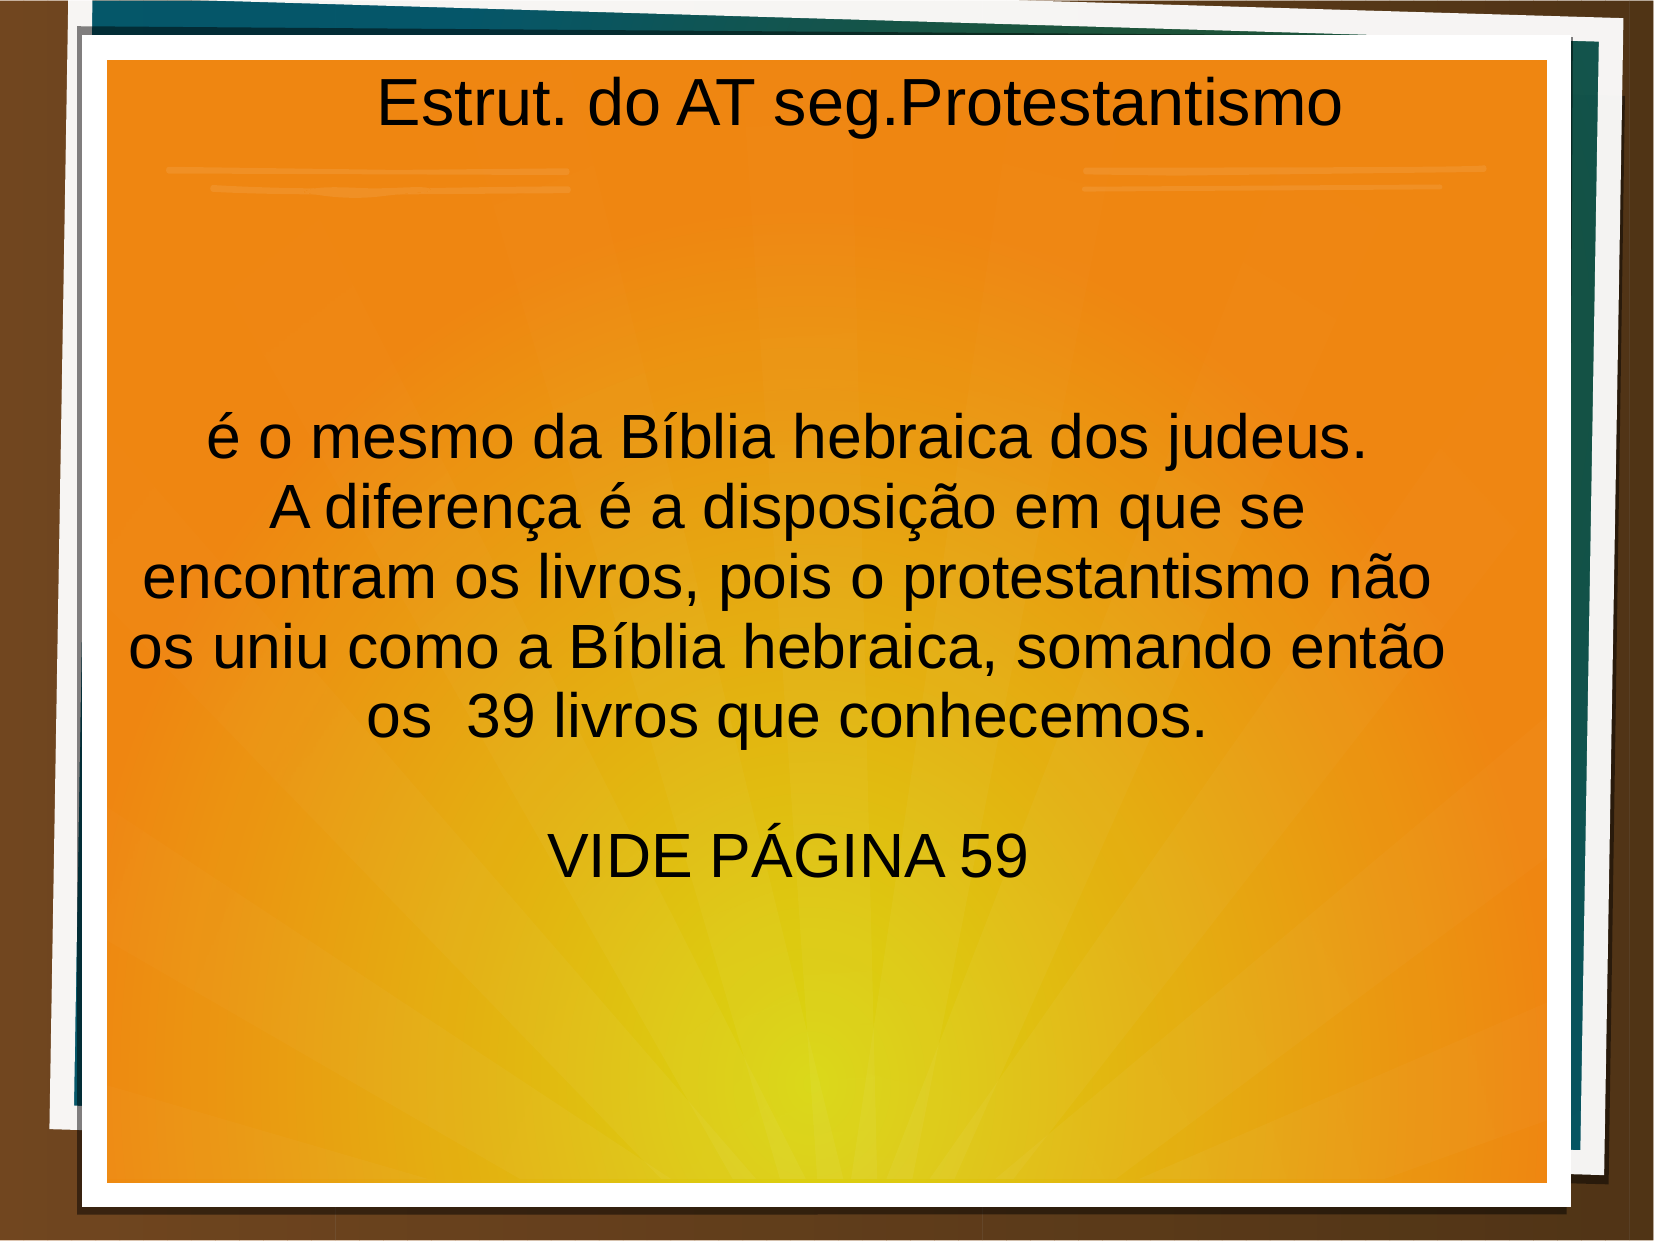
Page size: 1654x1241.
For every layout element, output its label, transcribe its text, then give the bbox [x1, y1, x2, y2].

title Estrut. do AT seg.Protestantismo [341, 48, 1381, 123]
subtitle é o mesmo da Bíblia hebraica dos judeus. A diferença é a disposição em que se encontram os livros, pois o protestantismo não os uniu como a Bíblia hebraica, somando então os 39 livros que conhecemos. VIDE PÁGINA 59 [124, 123, 1453, 1170]
